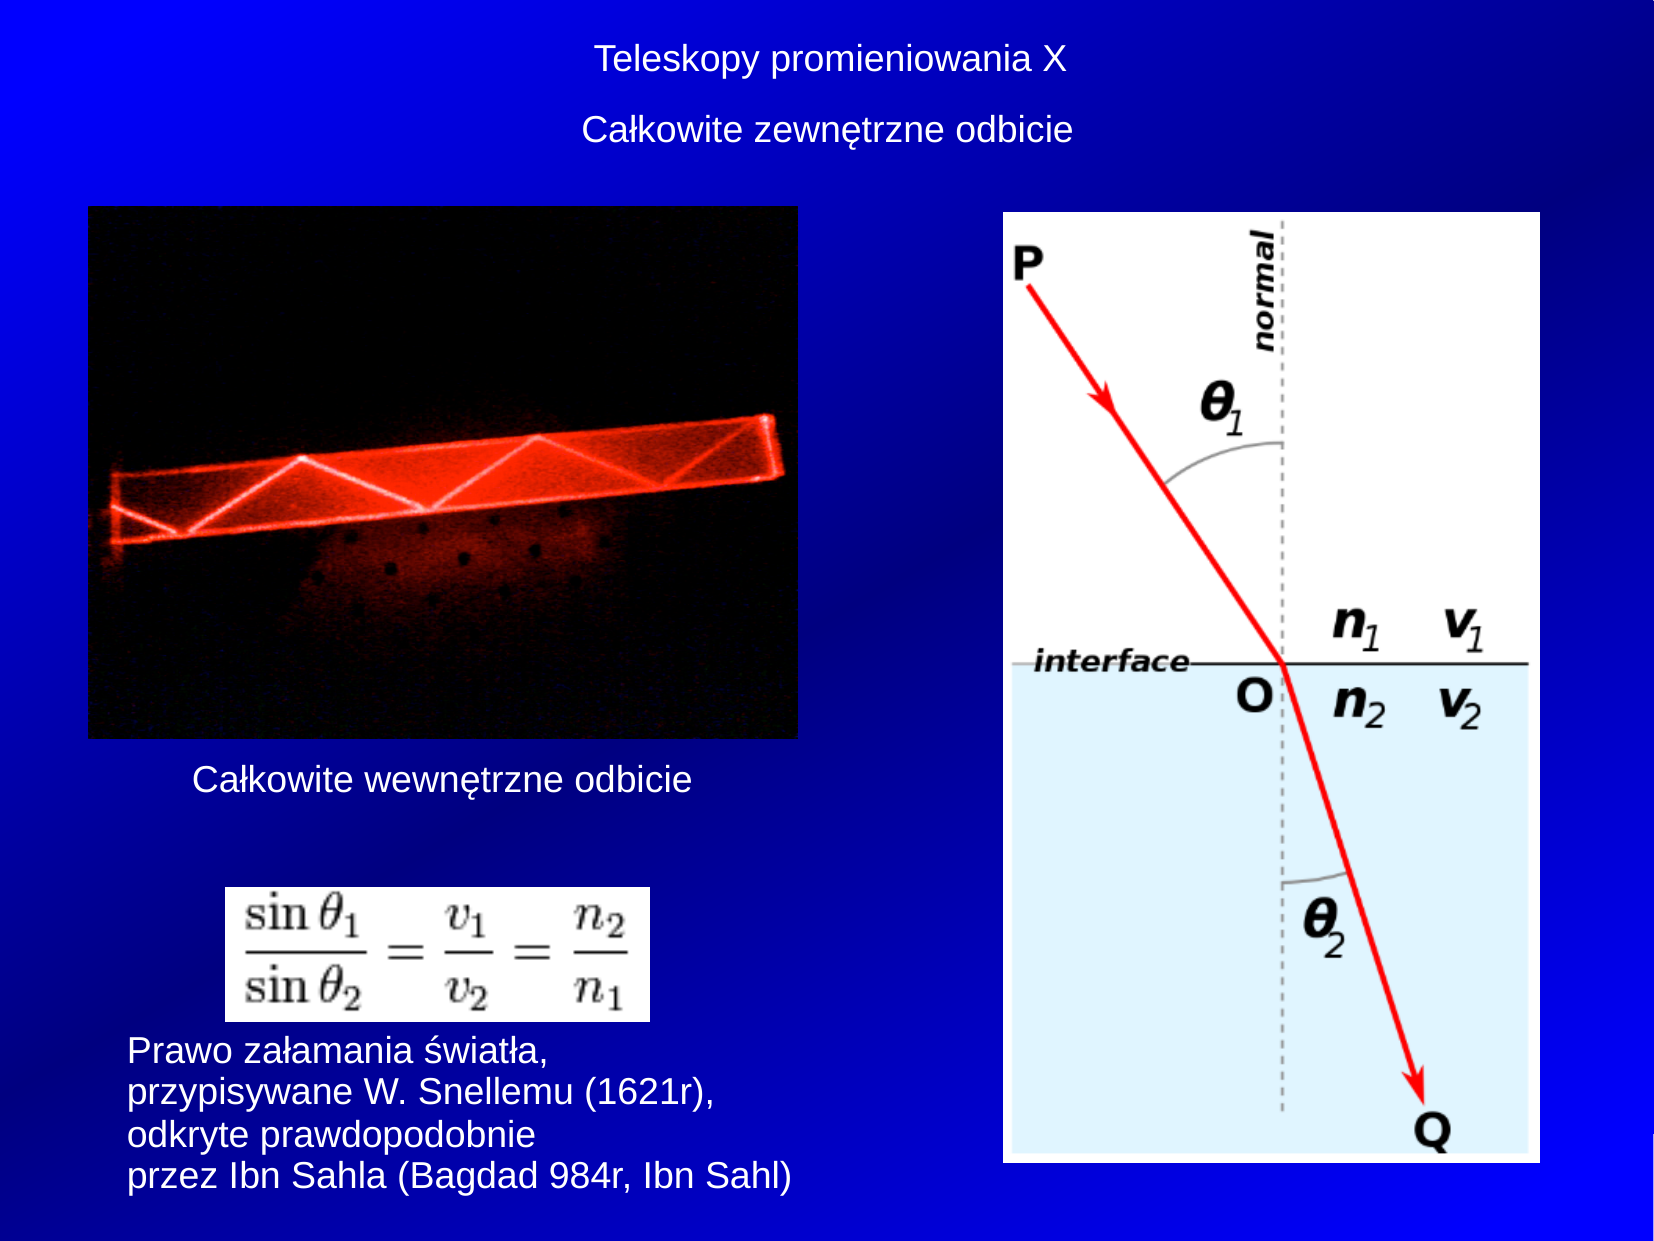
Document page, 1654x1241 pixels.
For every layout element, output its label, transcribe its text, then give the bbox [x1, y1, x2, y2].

picture [88, 206, 798, 739]
text_box Teleskopy promieniowania X [578, 29, 1083, 87]
text_box Całkowite wewnętrzne odbicie [177, 751, 708, 808]
text_box Prawo załamania światła, przypisywane W. Snellemu (1621r), odkryte prawdopodobnie przez Ibn Sahla (Bagdad 984r, Ibn Sahl) [112, 1021, 945, 1205]
picture [1003, 212, 1540, 1163]
text_box Całkowite zewnętrzne odbicie [566, 100, 1089, 158]
picture [225, 887, 650, 1021]
